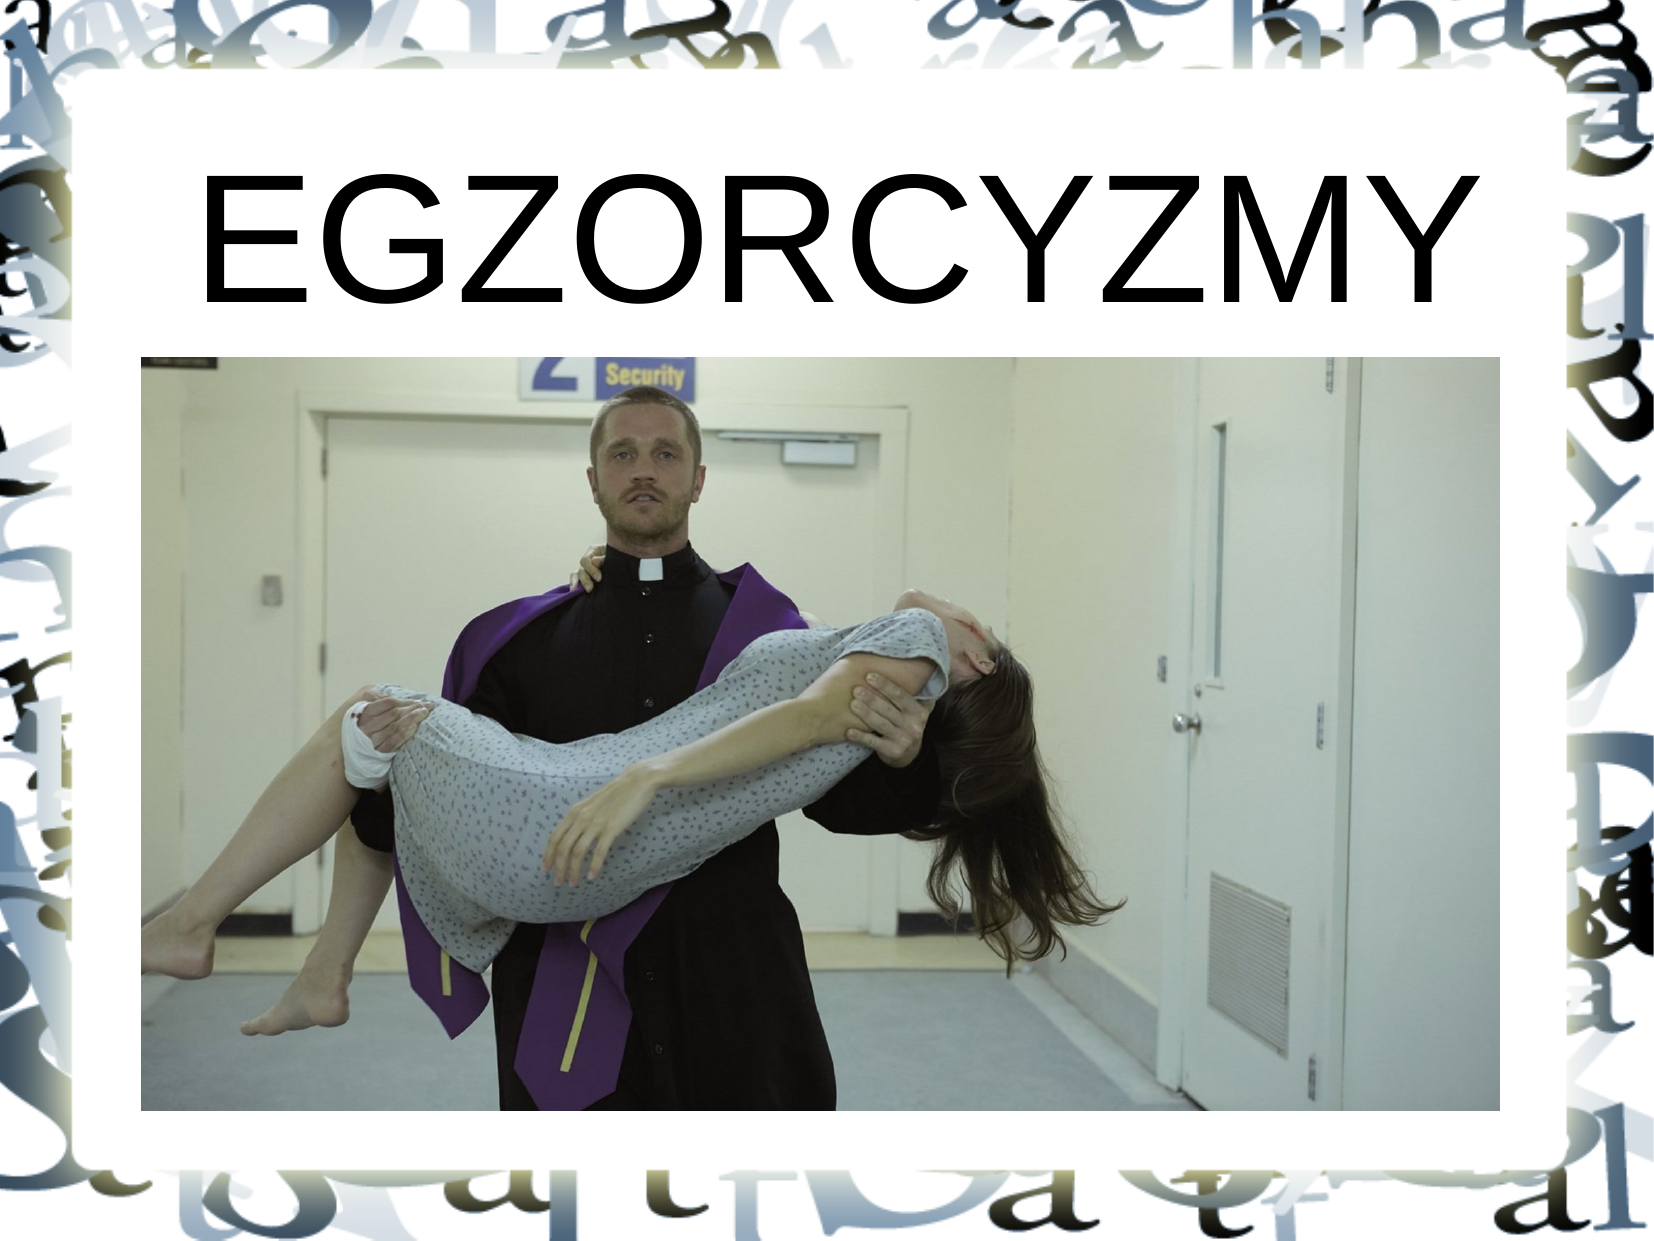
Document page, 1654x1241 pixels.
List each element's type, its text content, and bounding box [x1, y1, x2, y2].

picture [0, 0, 1654, 1241]
title EGZORCYZMY [141, 135, 1536, 343]
